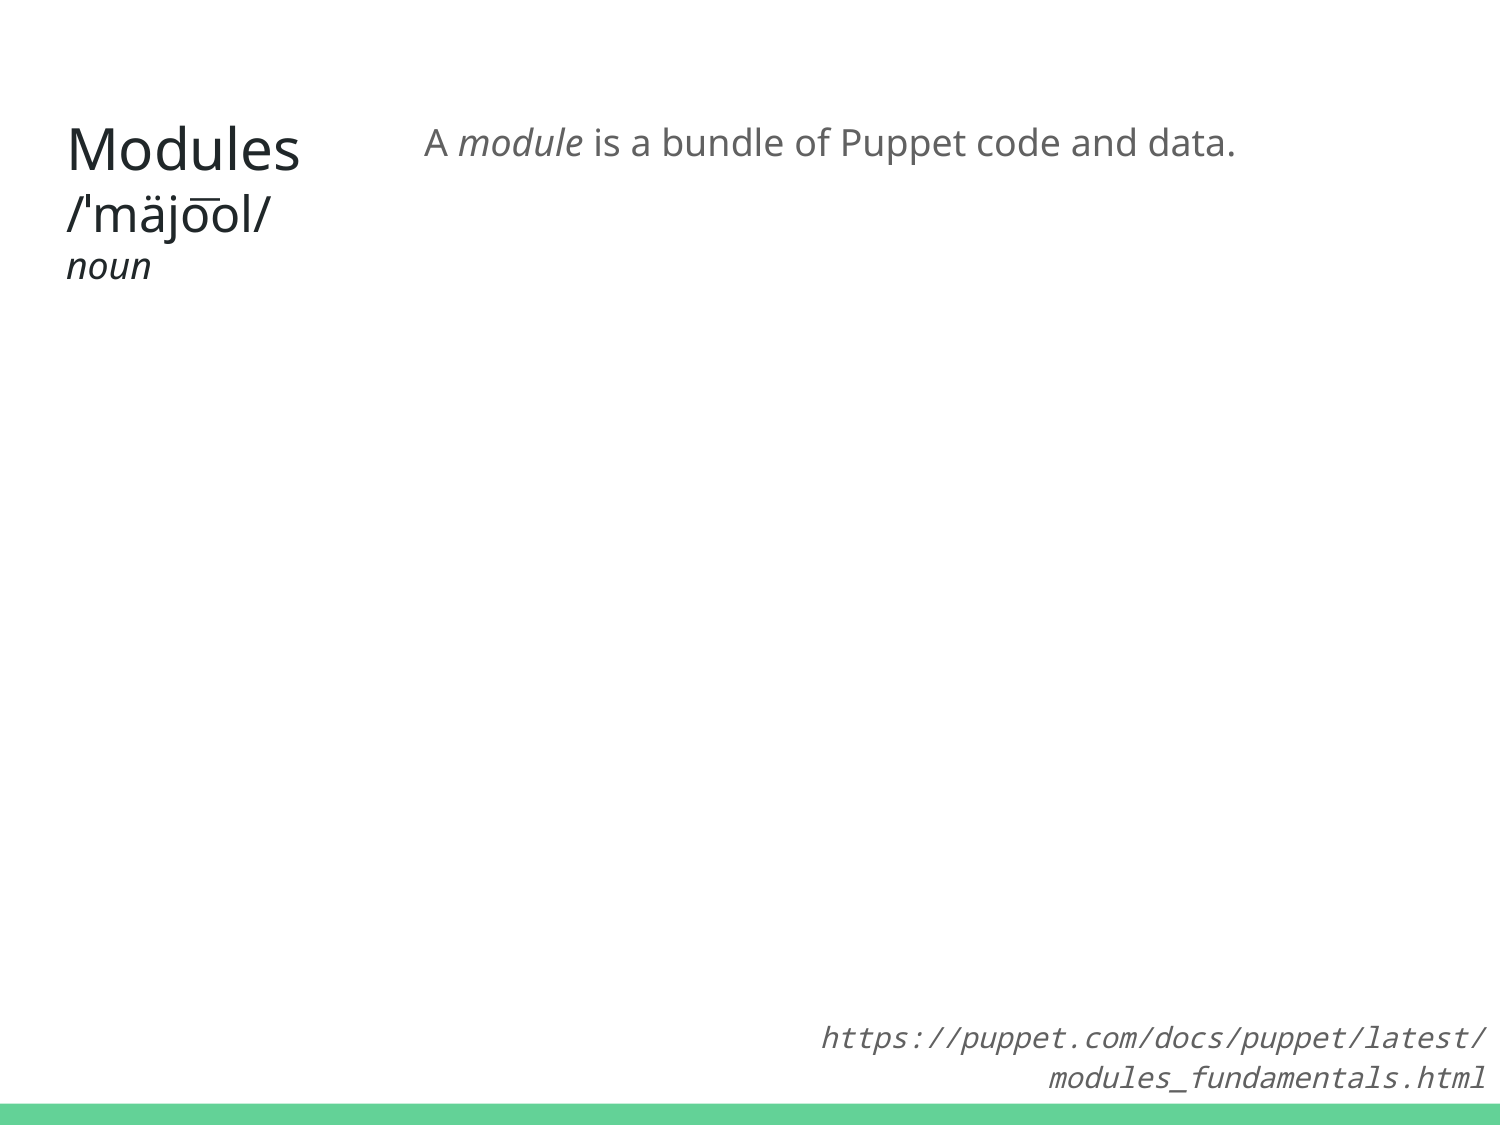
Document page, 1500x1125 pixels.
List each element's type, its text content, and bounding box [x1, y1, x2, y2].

text_box https://puppet.com/docs/puppet/latest/modules_fundamentals.html [409, 999, 1500, 1107]
list A module is a bundle of Puppet code and data. [409, 97, 1449, 999]
title Modules /ˈmäjo͞ol/ noun [51, 97, 409, 359]
